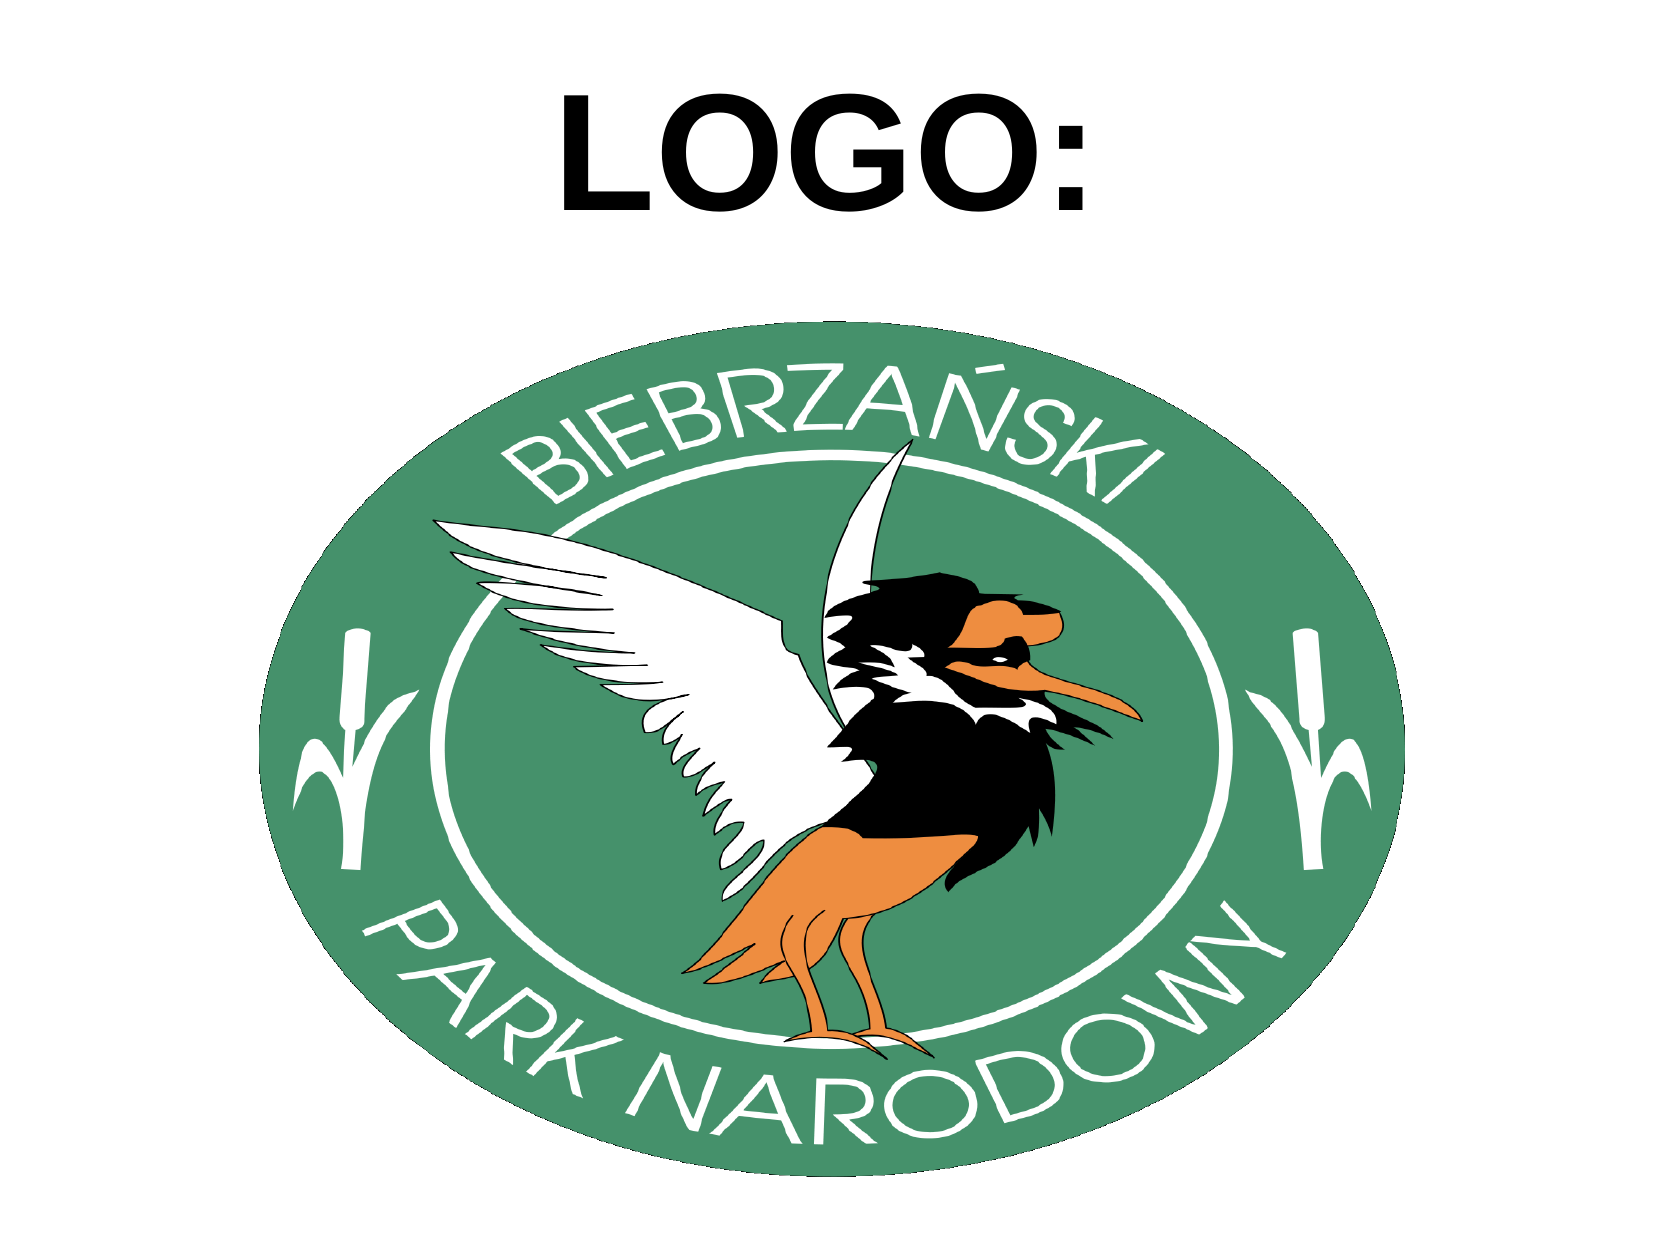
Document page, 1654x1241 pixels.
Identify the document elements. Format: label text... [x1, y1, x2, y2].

title LOGO: [82, 49, 1571, 257]
picture [259, 318, 1460, 1241]
